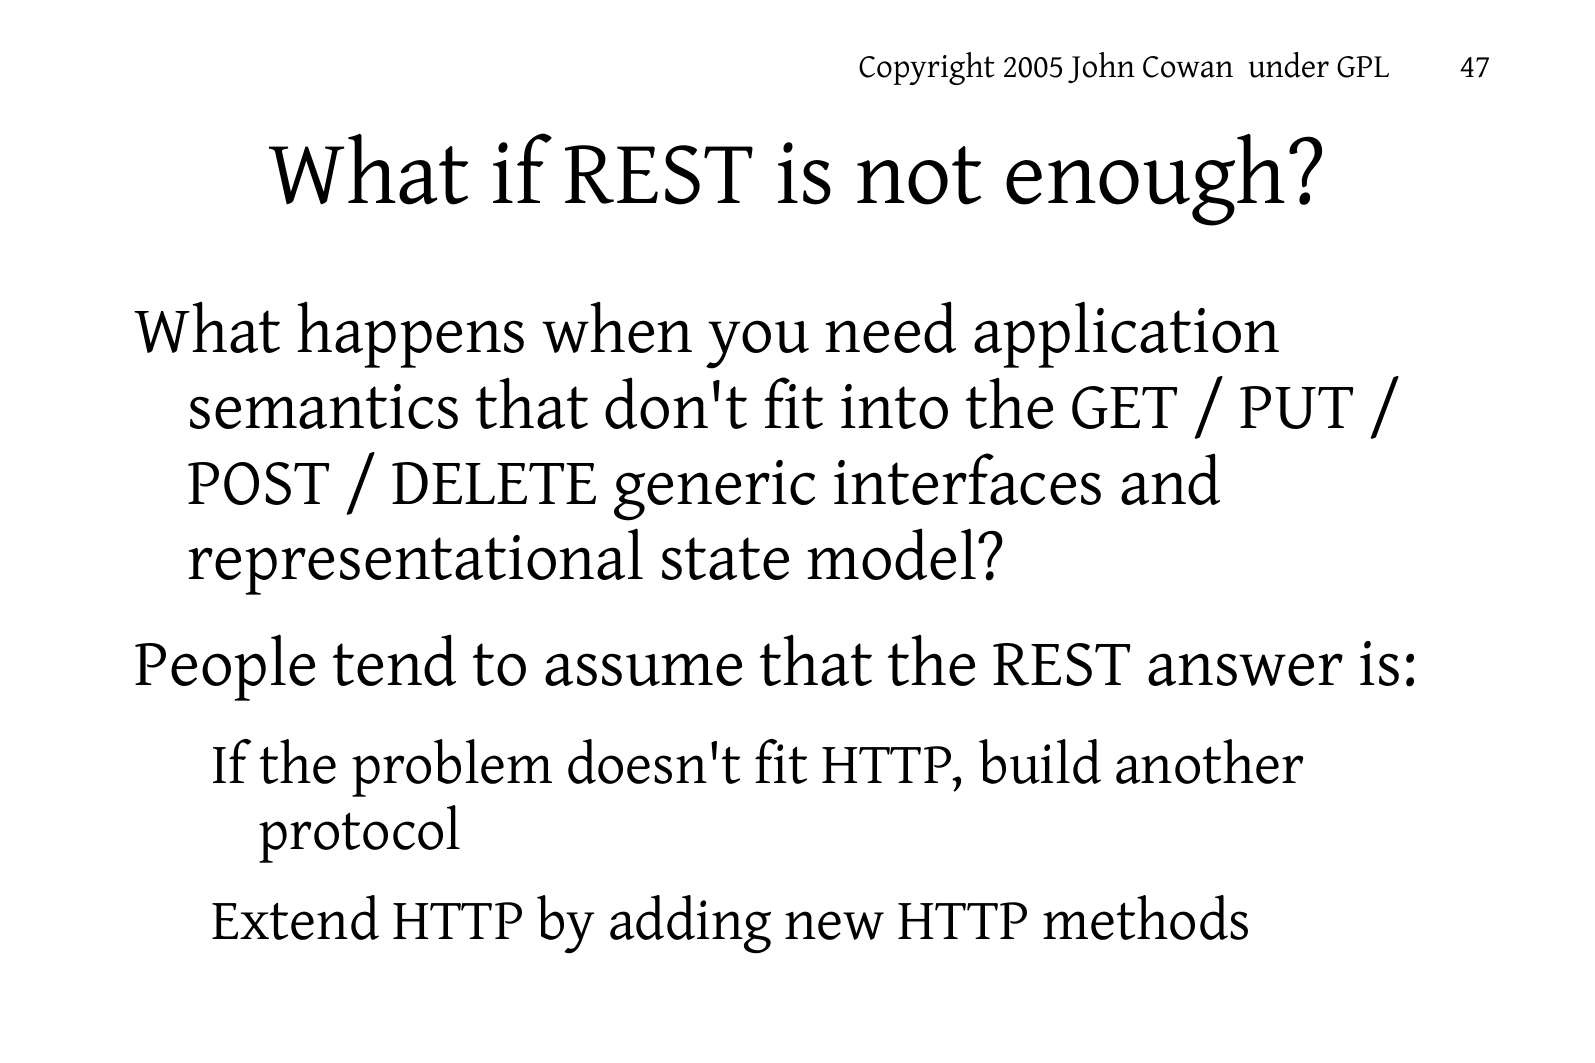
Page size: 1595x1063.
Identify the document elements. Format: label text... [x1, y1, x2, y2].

list What happens when you need application semantics that don't fit into the GET / PUT / POST / DELETE generic interfaces and representational state model? People tend to assume that the REST answer is: If the problem doesn't fit HTTP, build another protocol Extend HTTP by adding new HTTP methods [117, 295, 1479, 1063]
title What if REST is not enough? [117, 88, 1479, 266]
